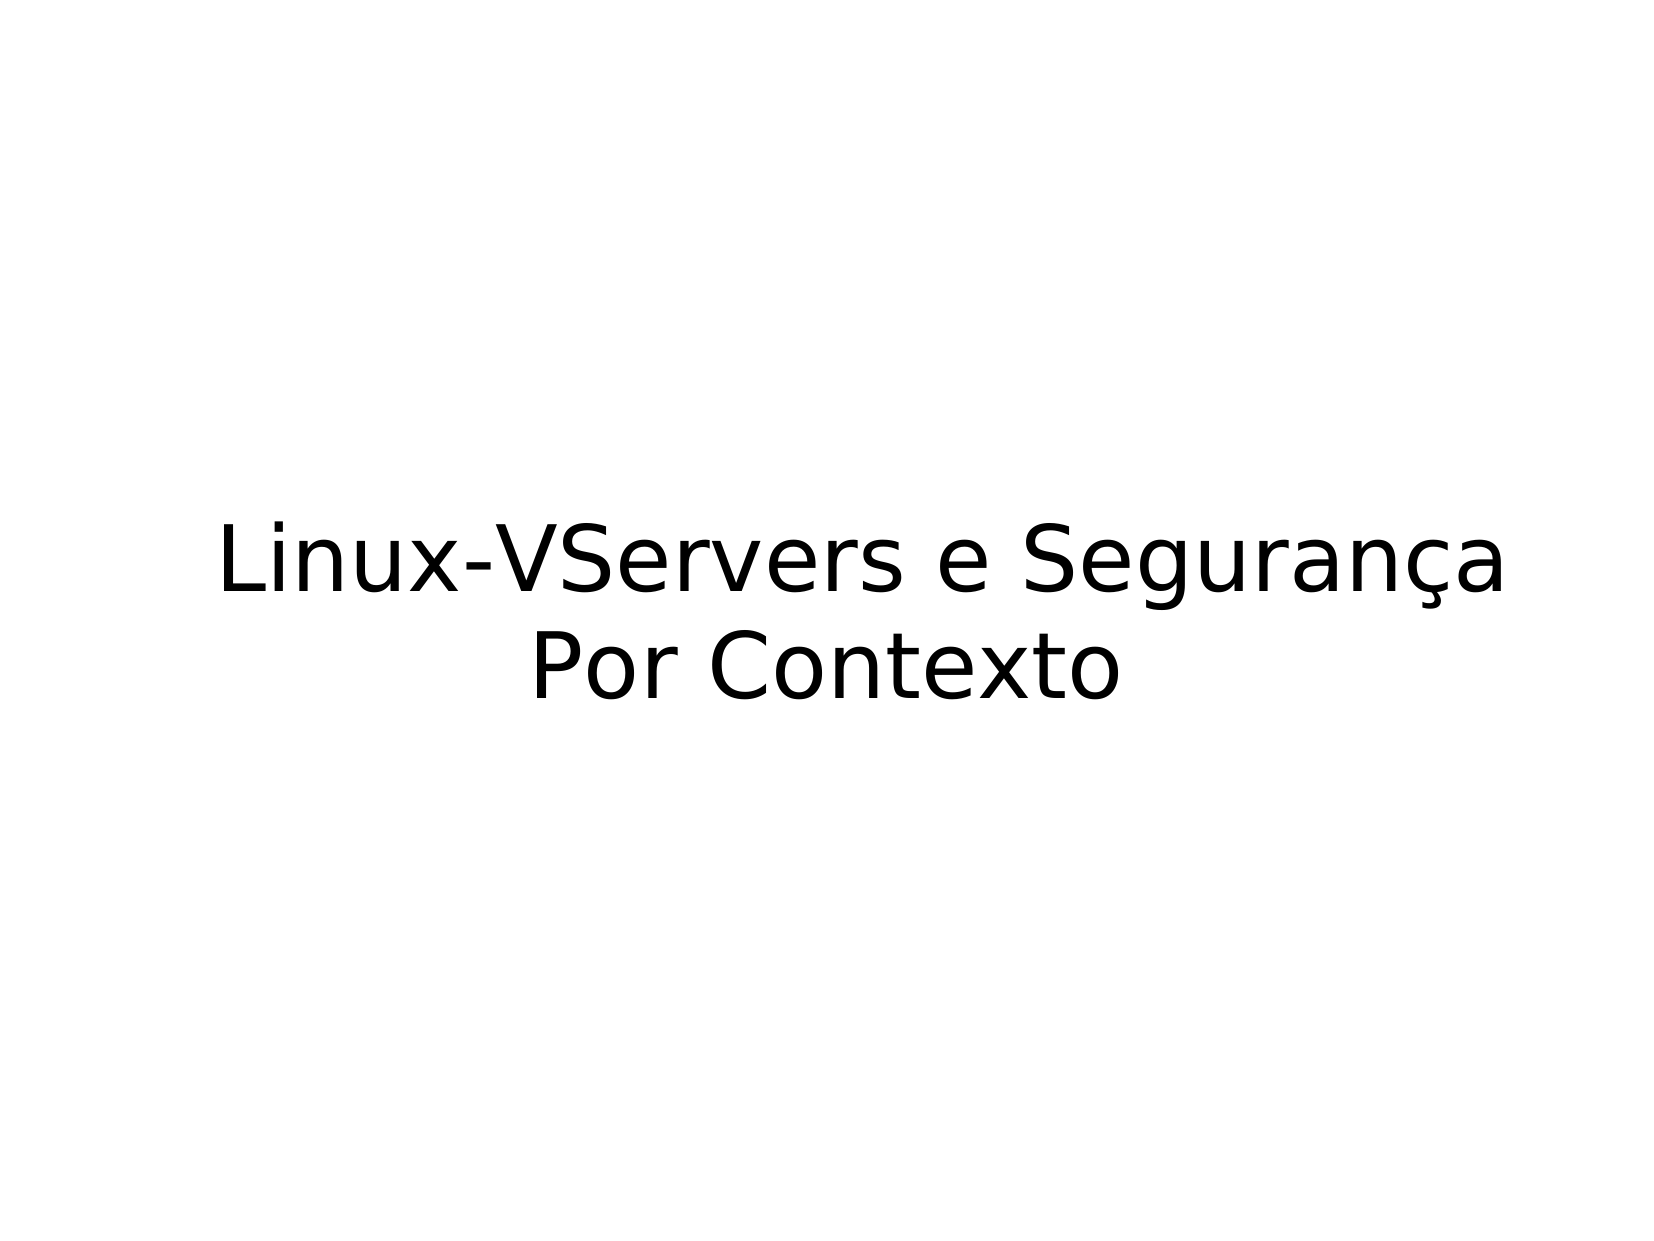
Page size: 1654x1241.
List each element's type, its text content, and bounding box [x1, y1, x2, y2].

title Linux-VServers e Segurança Por Contexto [82, 506, 1571, 721]
